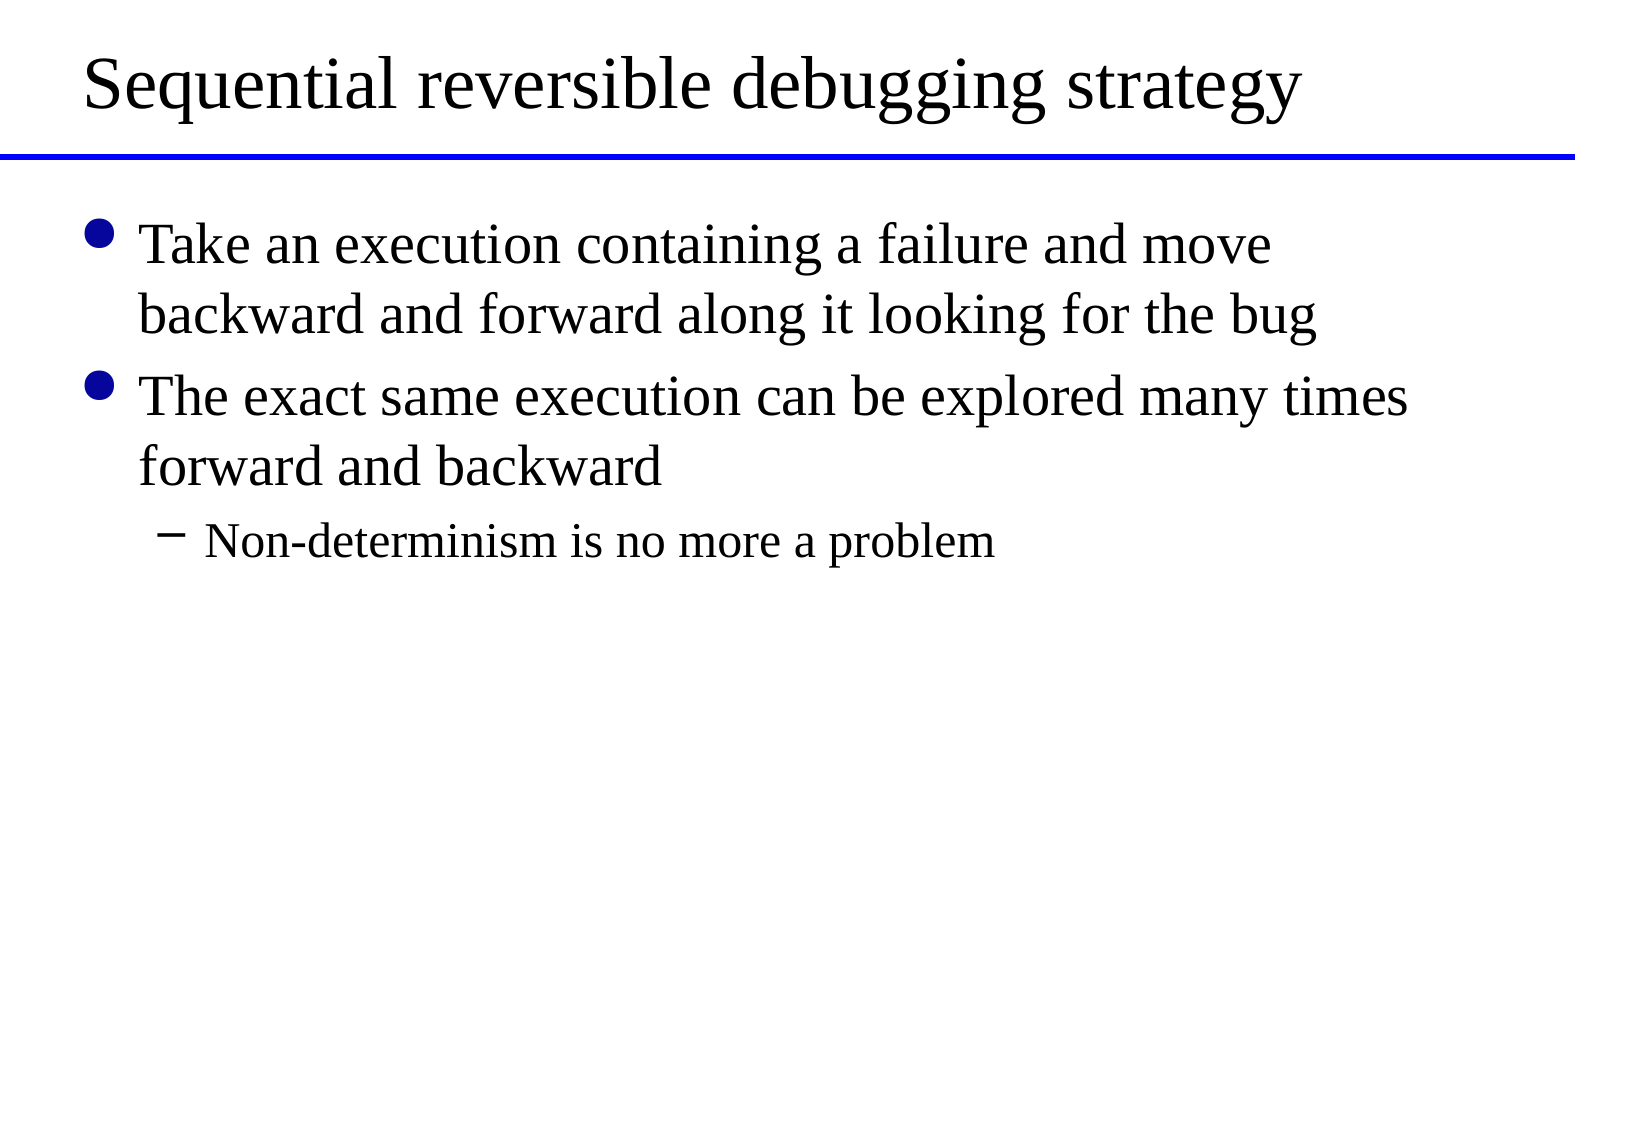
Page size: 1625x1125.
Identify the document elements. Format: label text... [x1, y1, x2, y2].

title Sequential reversible debugging strategy [67, 27, 1544, 131]
list Take an execution containing a failure and move backward and forward along it looking for the bug The exact same execution can be explored many times forward and backward Non-determinism is no more a problem [67, 198, 1478, 1061]
